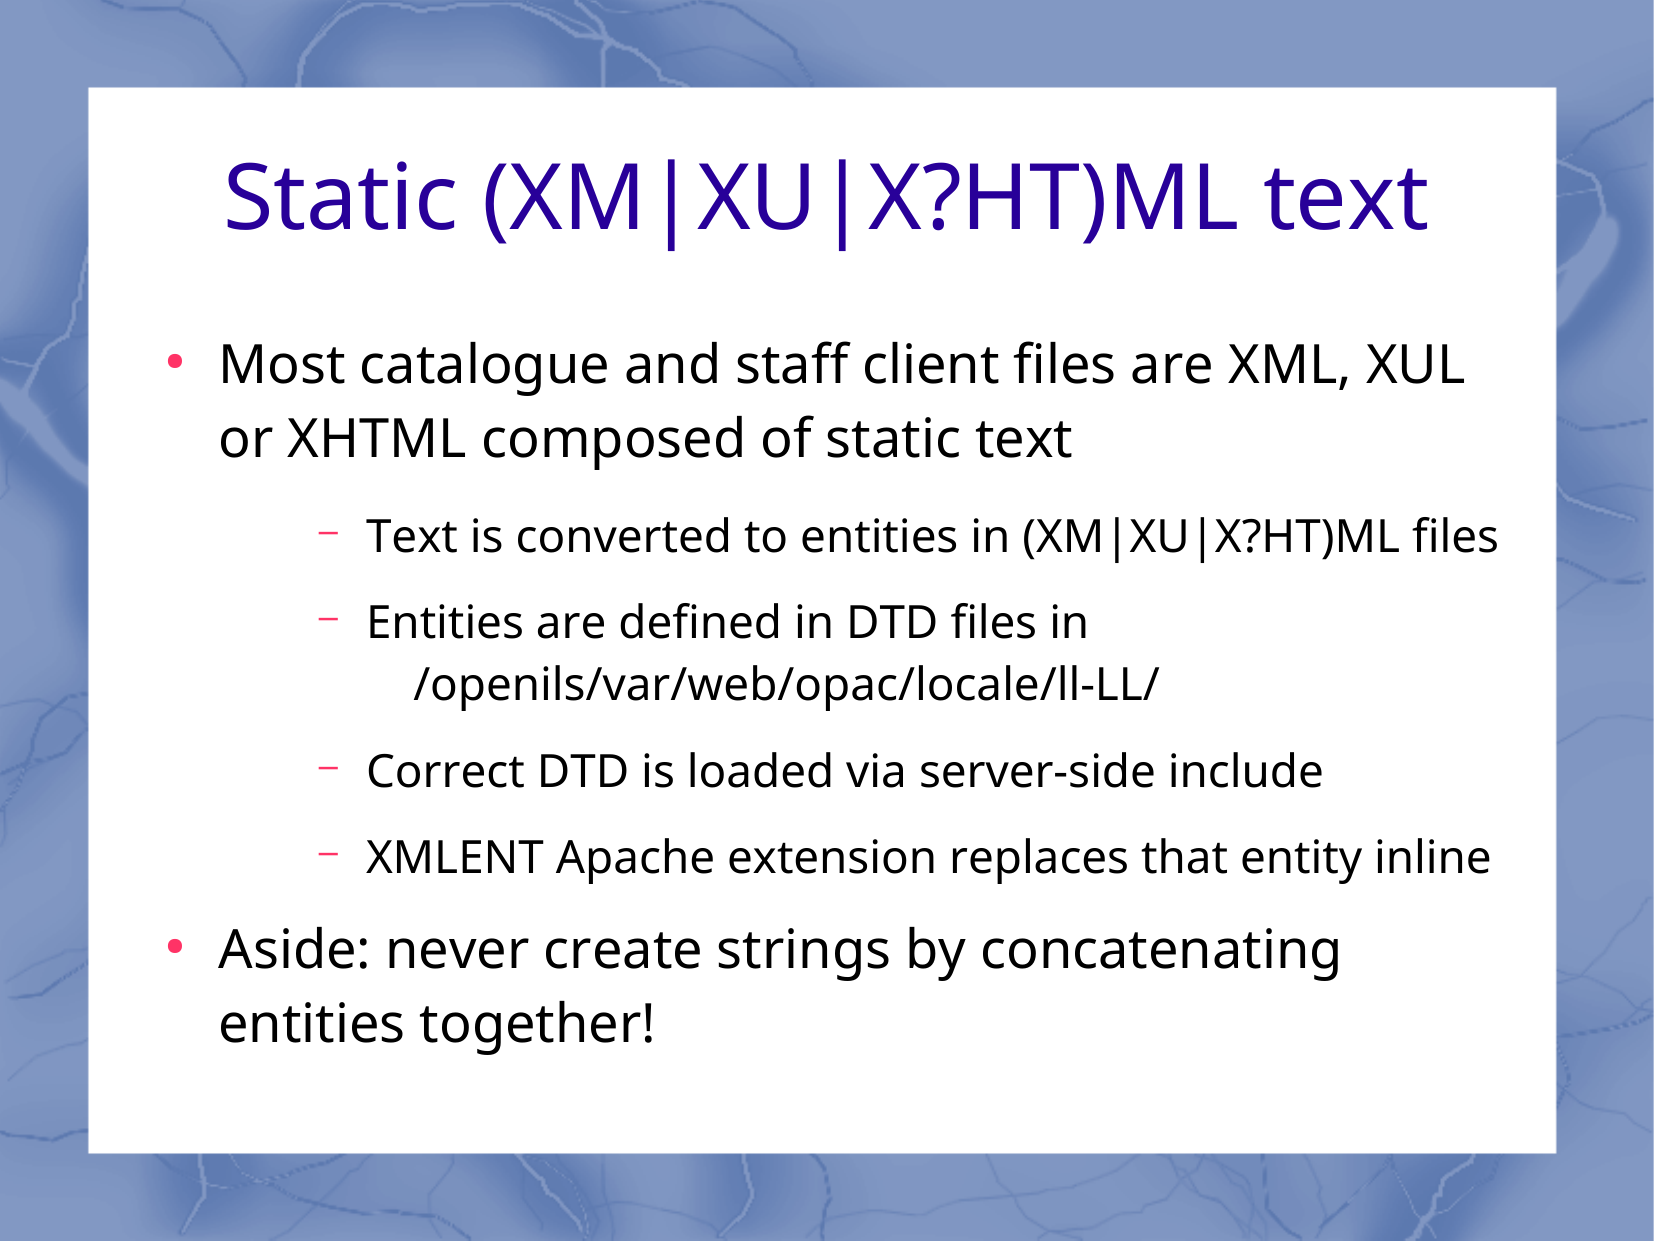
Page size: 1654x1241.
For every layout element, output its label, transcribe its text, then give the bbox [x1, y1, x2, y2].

title Static (XM|XU|X?HT)ML text [118, 90, 1536, 298]
list Most catalogue and staff client files are XML, XUL or XHTML composed of static text Text is converted to entities in (XM|XU|X?HT)ML files Entities are defined in DTD files in /openils/var/web/opac/locale/ll-LL/ Correct DTD is loaded via server-side include XMLENT Apache extension replaces that entity inline Aside: never create strings by concatenating entities together! [147, 325, 1506, 1145]
picture [0, 0, 1654, 1241]
